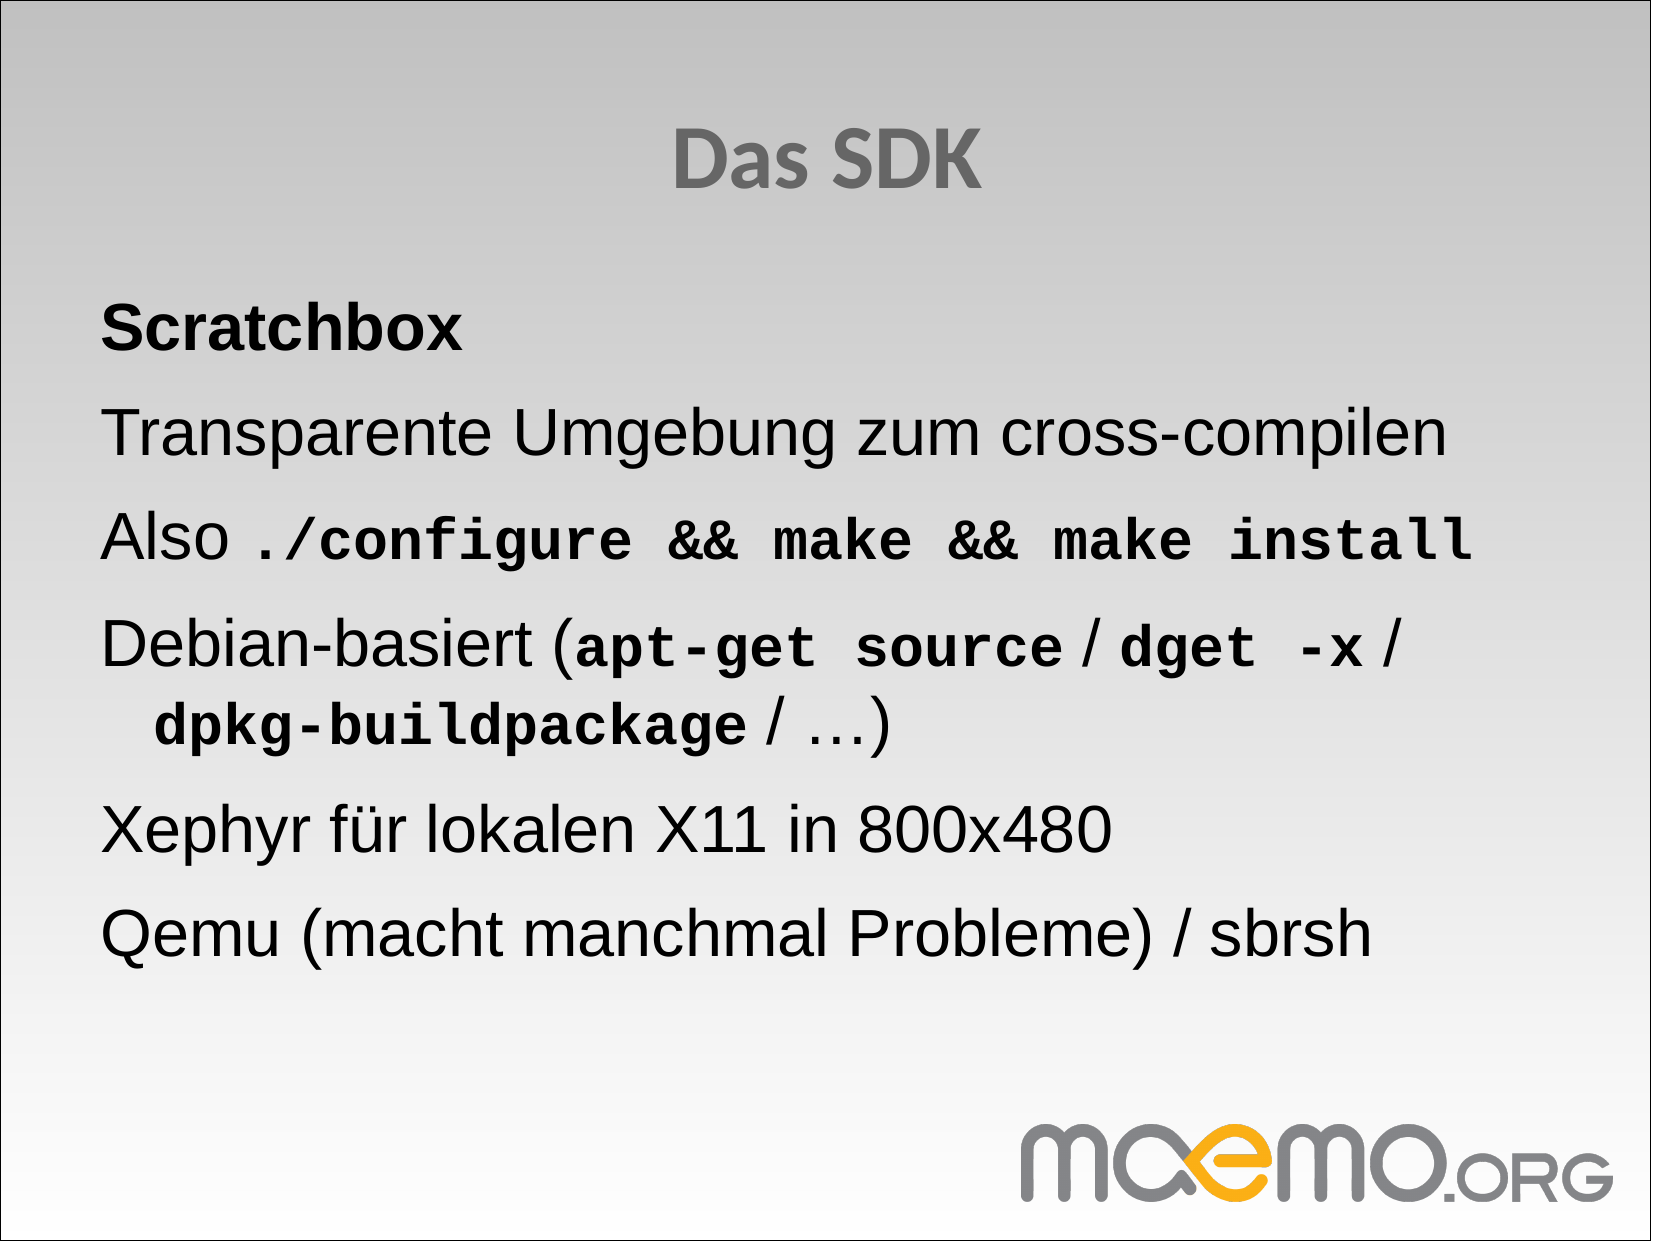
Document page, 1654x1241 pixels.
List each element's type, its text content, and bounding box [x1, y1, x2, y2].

picture [1021, 1124, 1613, 1202]
list Scratchbox Transparente Umgebung zum cross-compilen Also ./configure && make && make install Debian-basiert (apt-get source / dget -x / dpkg-buildpackage / …) Xephyr für lokalen X11 in 800x480 Qemu (macht manchmal Probleme) / sbrsh [82, 290, 1571, 1013]
title Das SDK [82, 82, 1571, 250]
